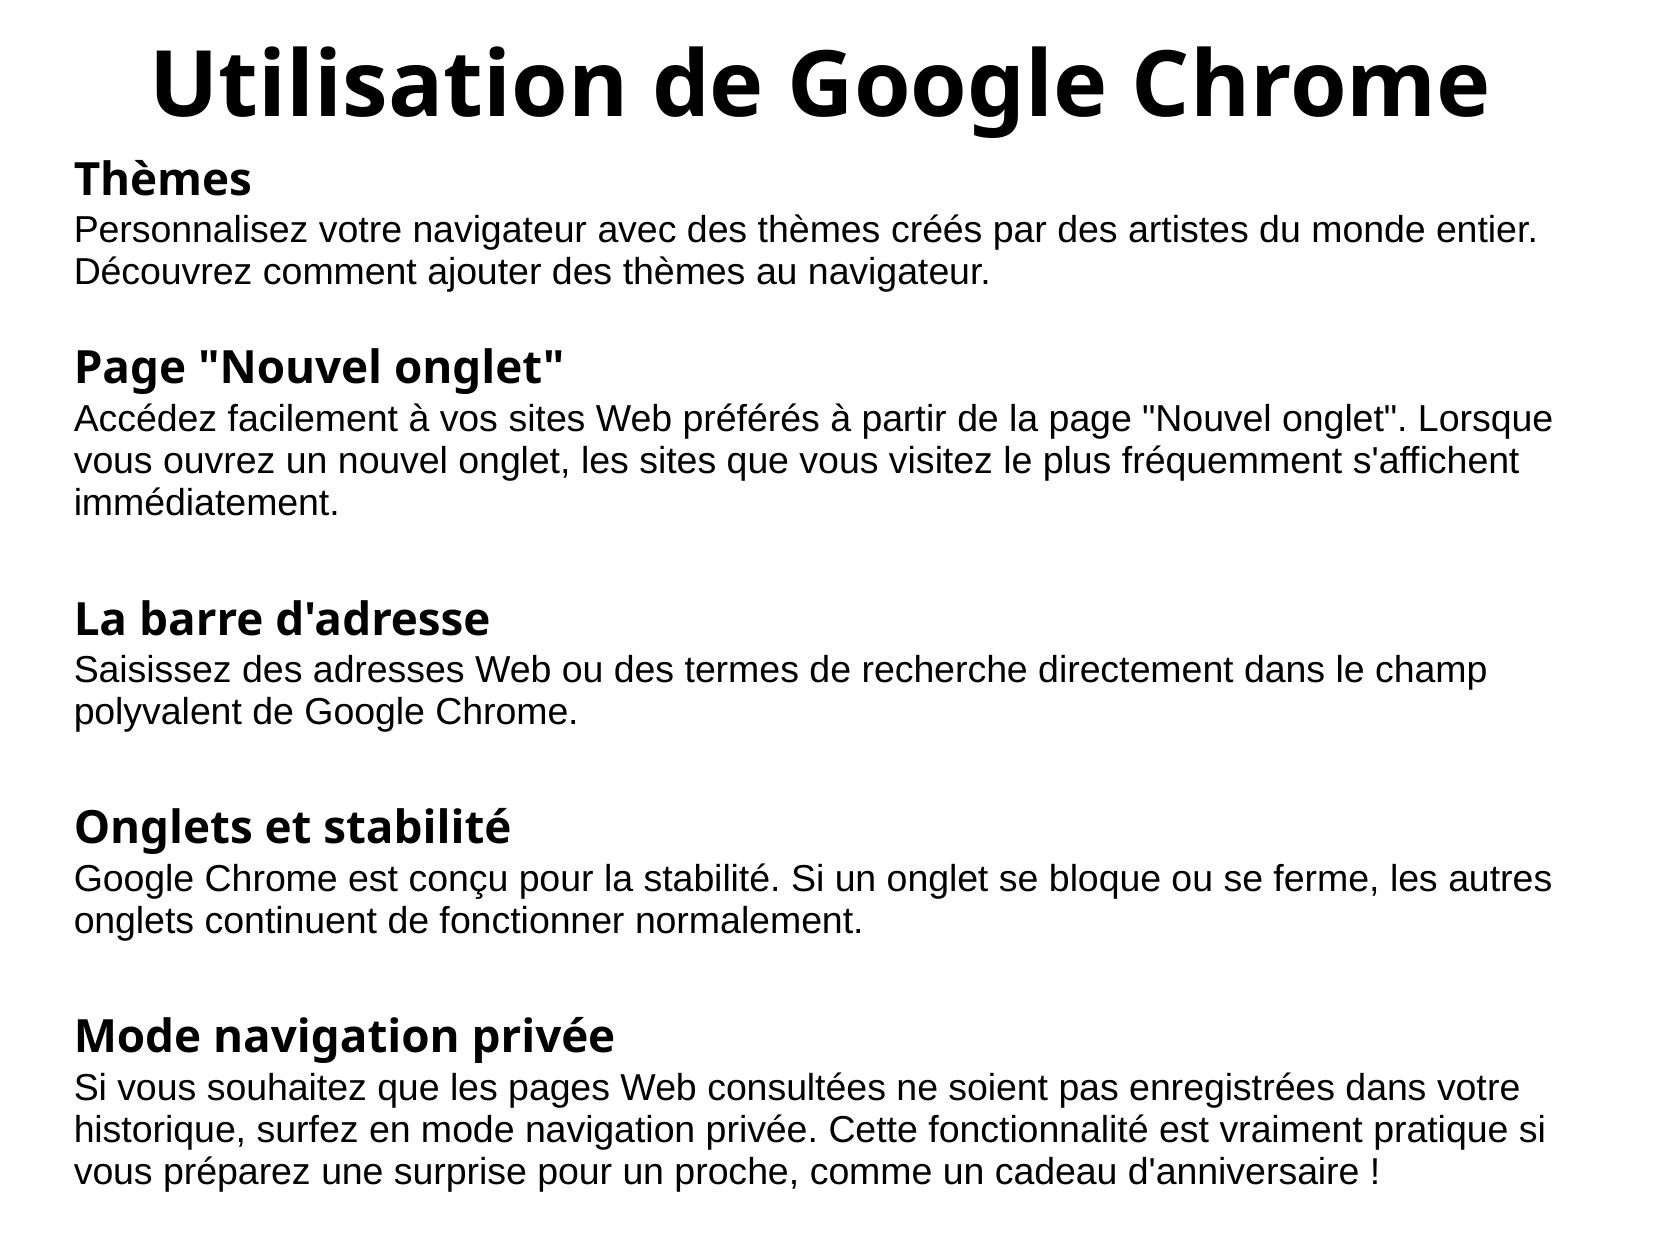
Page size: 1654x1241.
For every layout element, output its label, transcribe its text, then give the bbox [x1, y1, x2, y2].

title Utilisation de Google Chrome [76, 0, 1565, 138]
text_box Thèmes Personnalisez votre navigateur avec des thèmes créés par des artistes du monde entier. Découvrez comment ajouter des thèmes au navigateur. Page "Nouvel onglet" Accédez facilement à vos sites Web préférés à partir de la page "Nouvel onglet". Lorsque vous ouvrez un nouvel onglet, les sites que vous visitez le plus fréquemment s'affichent immédiatement. La barre d'adresse Saisissez des adresses Web ou des termes de recherche directement dans le champ polyvalent de Google Chrome. Onglets et stabilité Google Chrome est conçu pour la stabilité. Si un onglet se bloque ou se ferme, les autres onglets continuent de fonctionner normalement. Mode navigation privée Si vous souhaitez que les pages Web consultées ne soient pas enregistrées dans votre historique, surfez en mode navigation privée. Cette fonctionnalité est vraiment pratique si vous préparez une surprise pour un proche, comme un cadeau d'anniversaire ! [59, 138, 1595, 1211]
